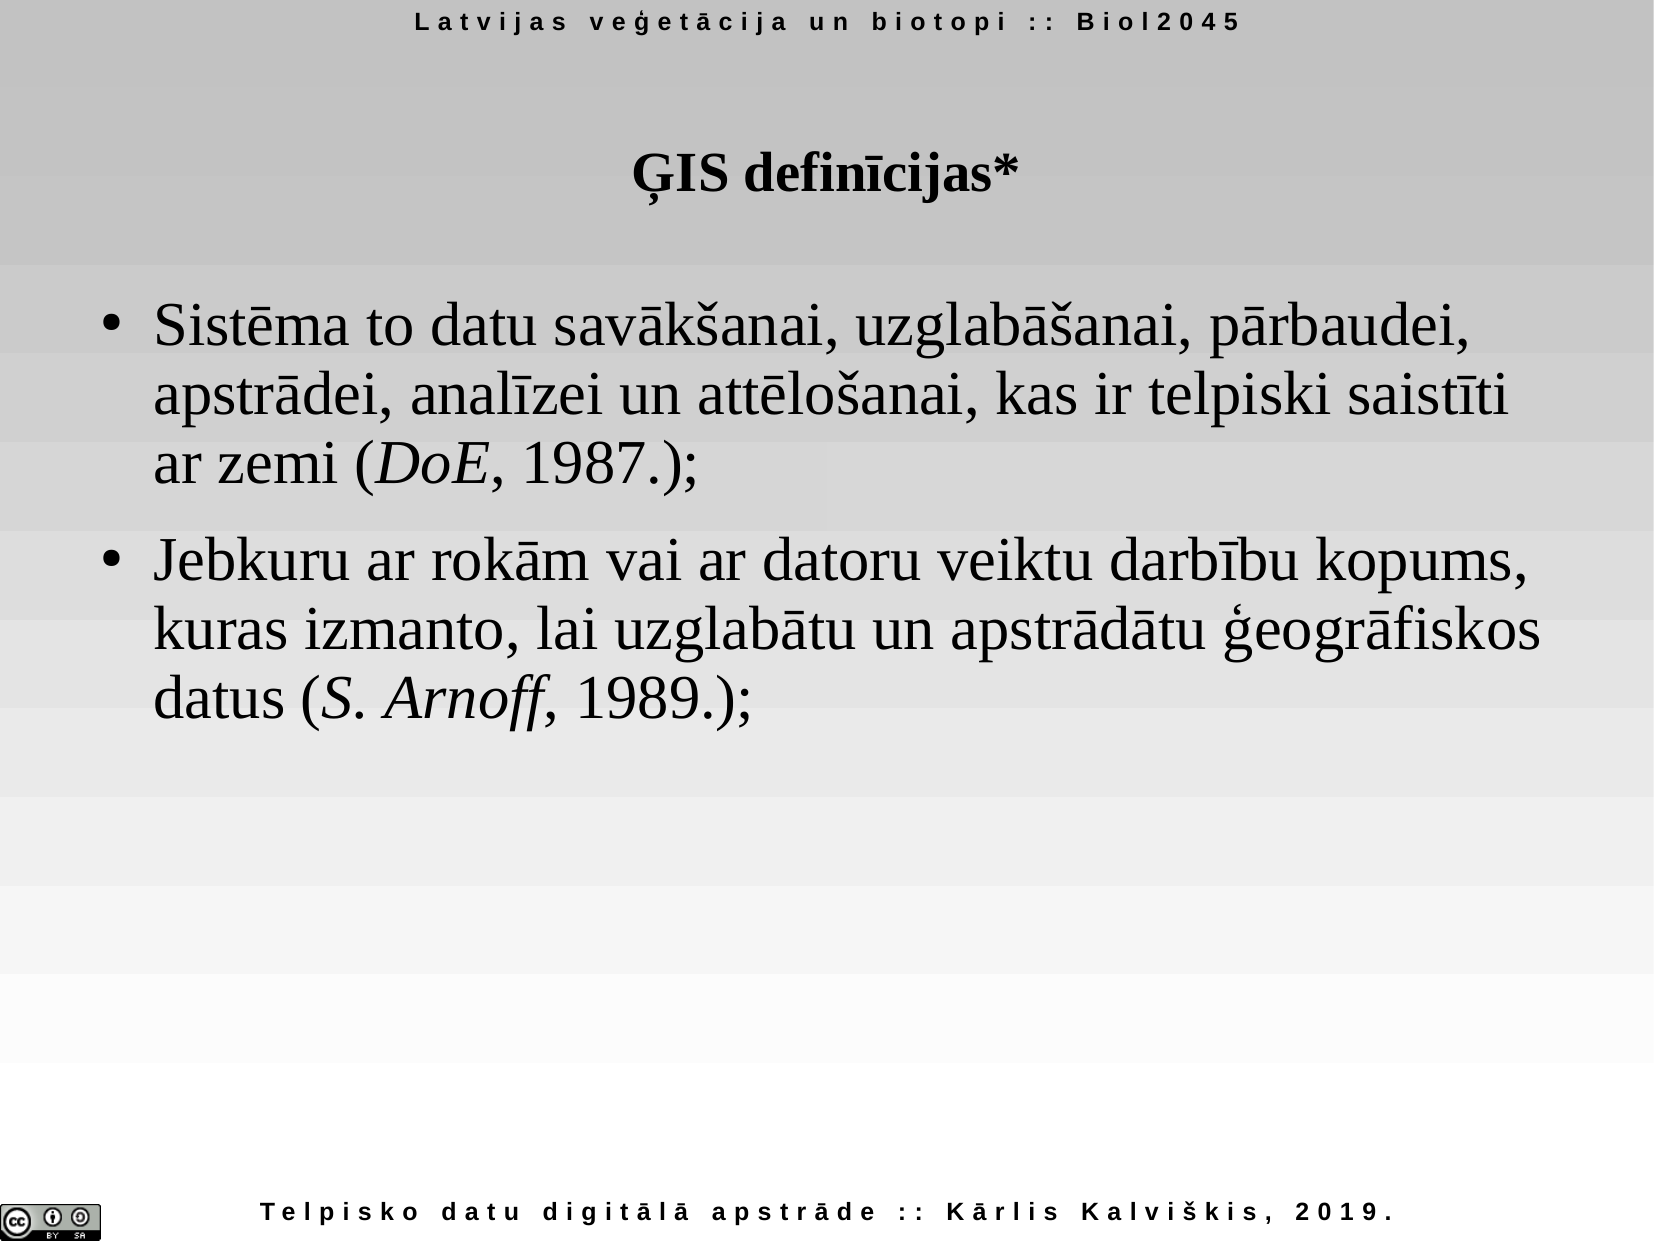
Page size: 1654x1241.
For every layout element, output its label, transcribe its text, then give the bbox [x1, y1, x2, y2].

picture [0, 0, 1654, 1241]
list Sistēma to datu savākšanai, uzglabāšanai, pārbaudei, apstrādei, analīzei un attēlošanai, kas ir telpiski saistīti ar zemi (DoE, 1987.); Jebkuru ar rokām vai ar datoru veiktu darbību kopums, kuras izmanto, lai uzglabātu un apstrādātu ģeogrāfiskos datus (S. Arnoff, 1989.); [82, 296, 1571, 1113]
title ĢIS definīcijas* [29, 49, 1625, 296]
